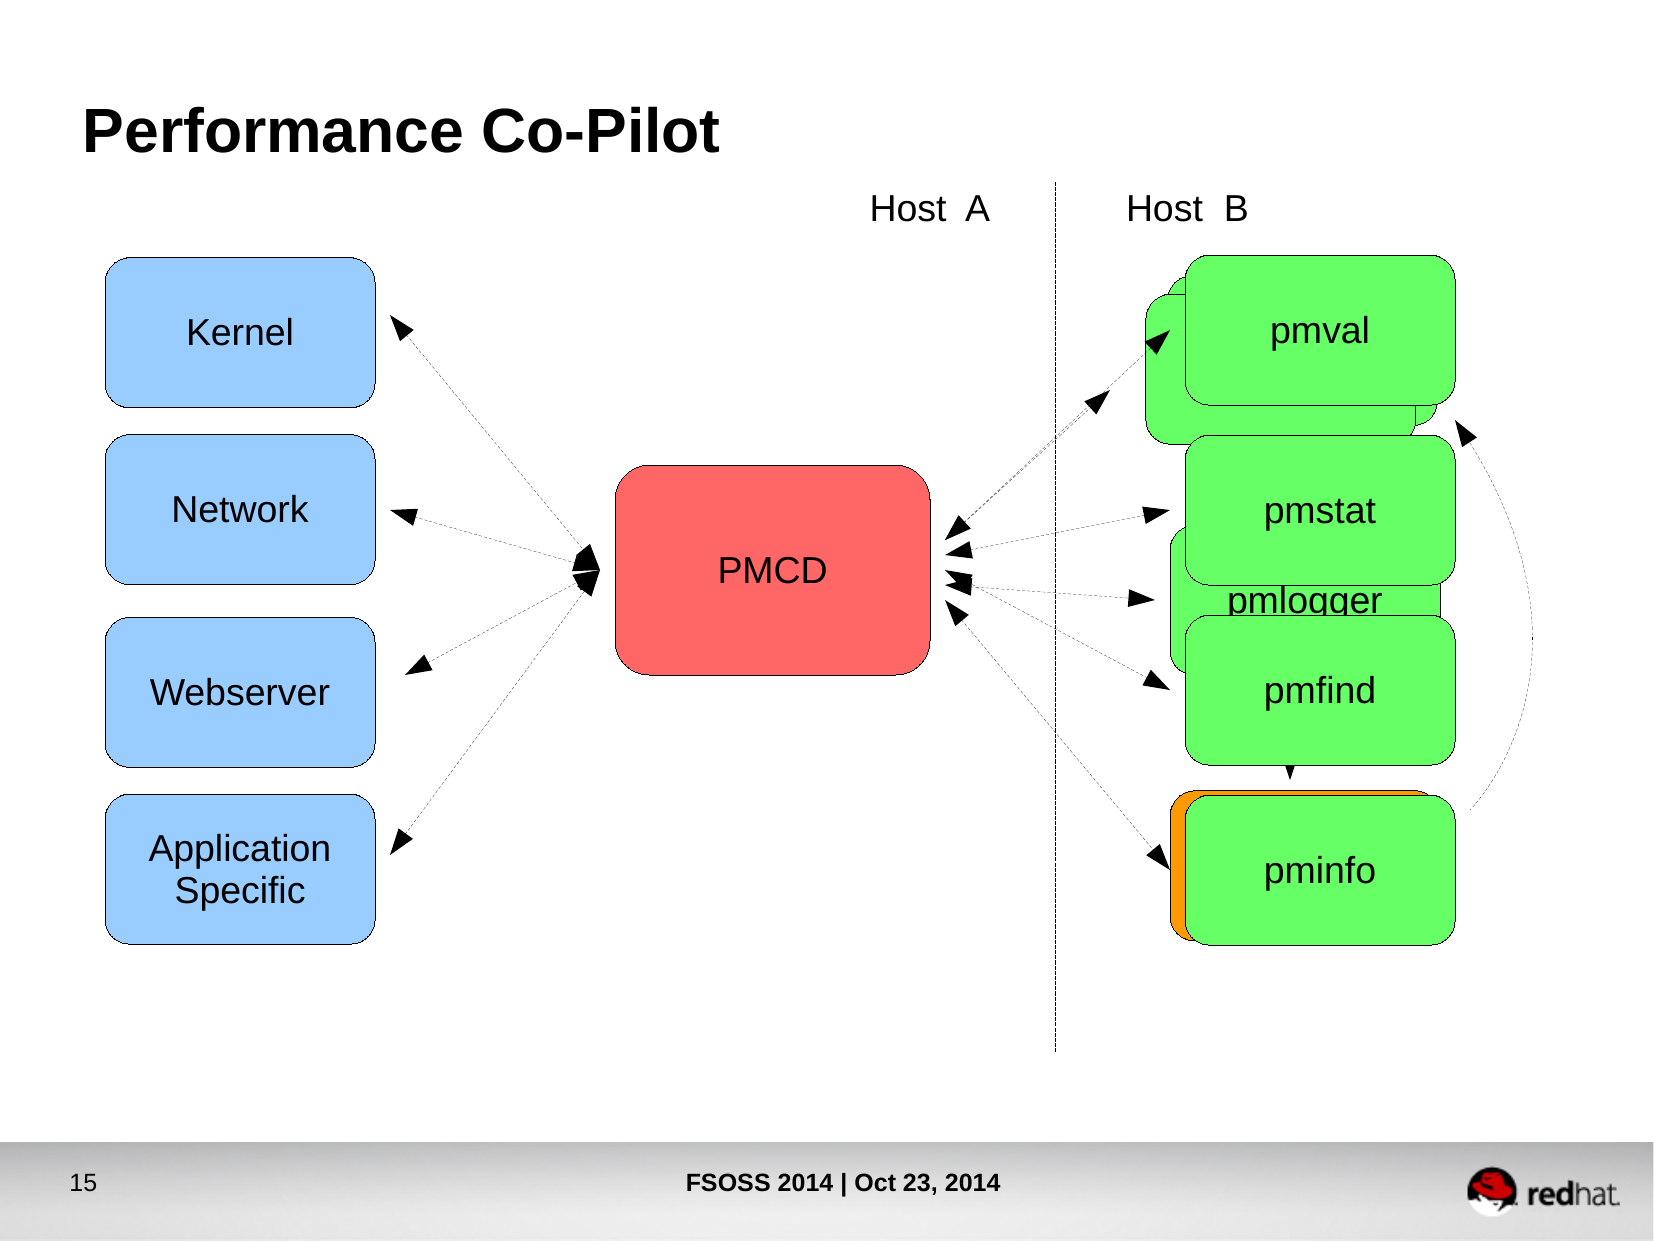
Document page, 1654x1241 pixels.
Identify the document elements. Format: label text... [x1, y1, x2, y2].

text_box Host A [810, 180, 1006, 237]
text_box Host B [1111, 180, 1307, 237]
text_box pminfo [1185, 795, 1456, 946]
text_box Application Specific [105, 794, 376, 945]
picture [0, 1142, 1654, 1241]
text_box pmlogger [1170, 527, 1441, 673]
text_box pmfind [1185, 615, 1456, 766]
text_box Network [105, 434, 376, 585]
text_box Kernel [105, 257, 376, 408]
text_box pminfo [1145, 294, 1416, 445]
title Performance Co-Pilot [82, 37, 1571, 226]
text_box Archives [1170, 790, 1429, 941]
text_box pmstat [1185, 435, 1456, 586]
text_box pmlogger [1333, 595, 1343, 611]
text_box Webserver [105, 617, 376, 768]
text_box [1416, 405, 1437, 426]
text_box [1168, 276, 1185, 294]
text_box pmlogger [1313, 595, 1323, 611]
text_box pmval [1185, 255, 1456, 406]
text_box PMCD [615, 465, 931, 676]
text_box pmlogger [1233, 595, 1243, 611]
